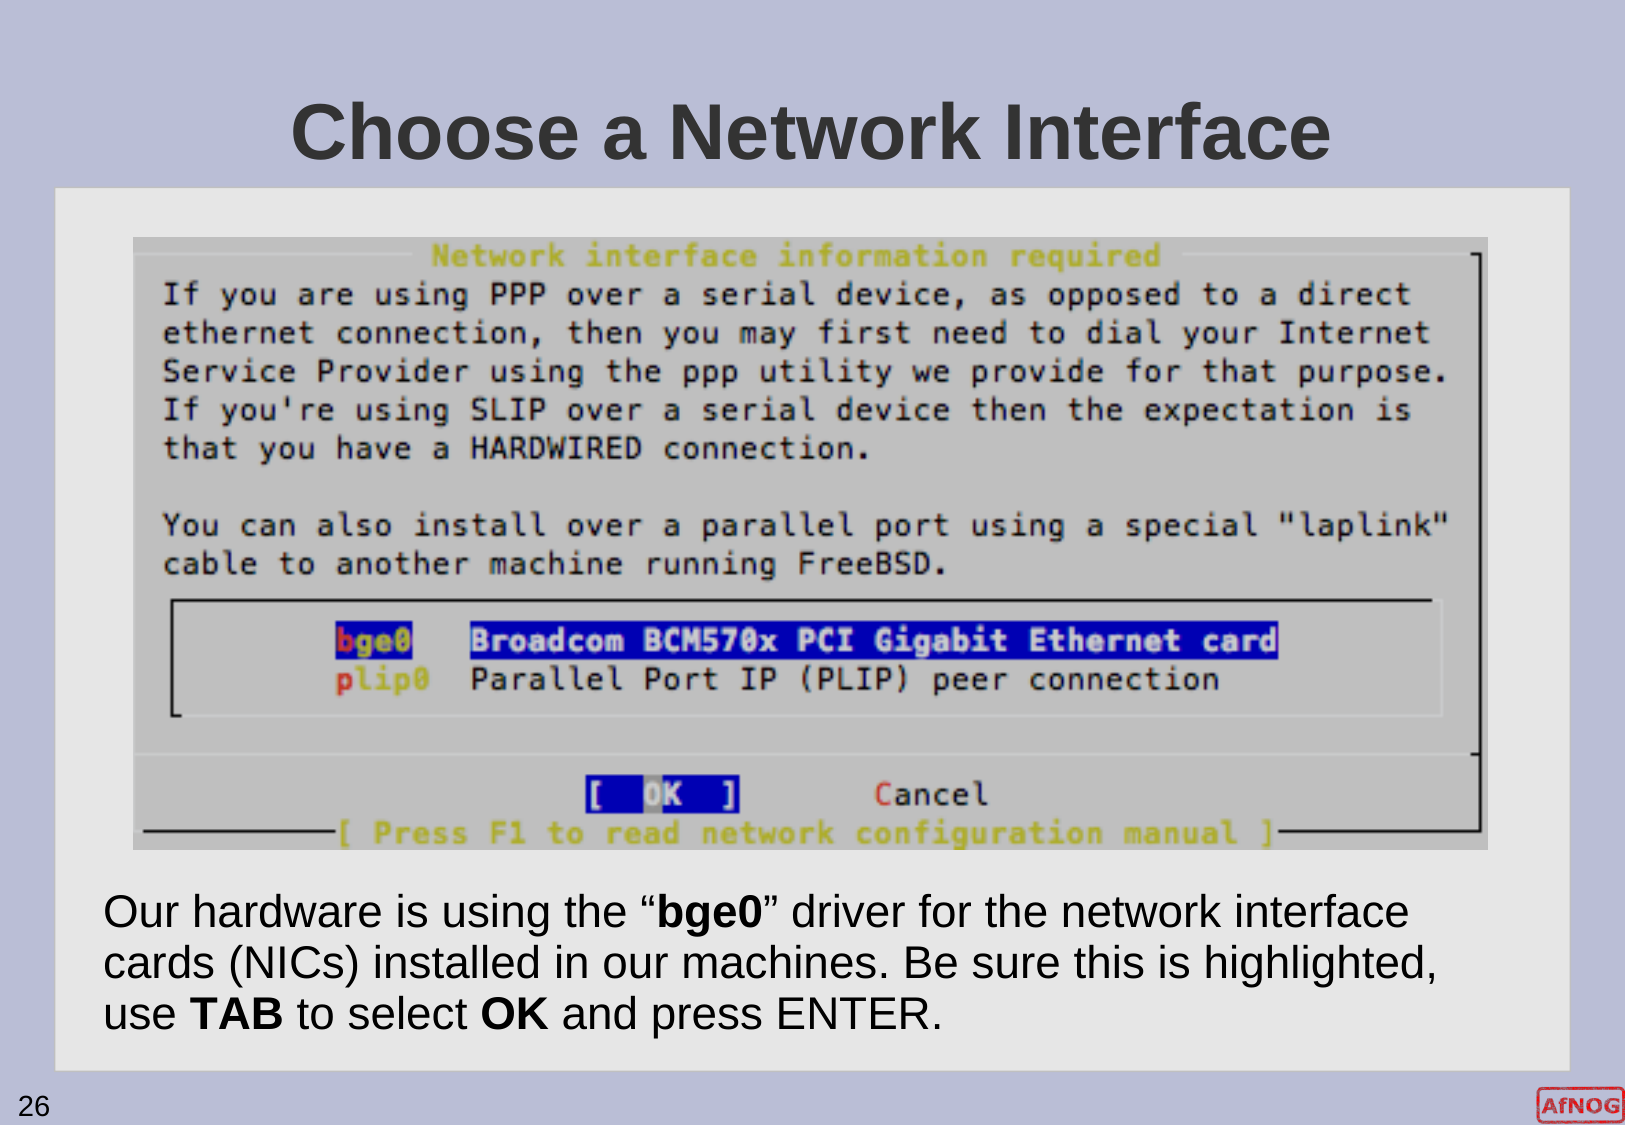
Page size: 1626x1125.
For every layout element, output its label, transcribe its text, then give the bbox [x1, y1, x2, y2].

picture [1535, 1085, 1626, 1125]
picture [133, 237, 1488, 850]
text_box Choose a Network Interface [54, 44, 1571, 215]
text_box Our hardware is using the “bge0” driver for the network interface cards (NICs) installed in our machines. Be sure this is highlighted, use TAB to select OK and press ENTER. [88, 874, 1536, 1040]
